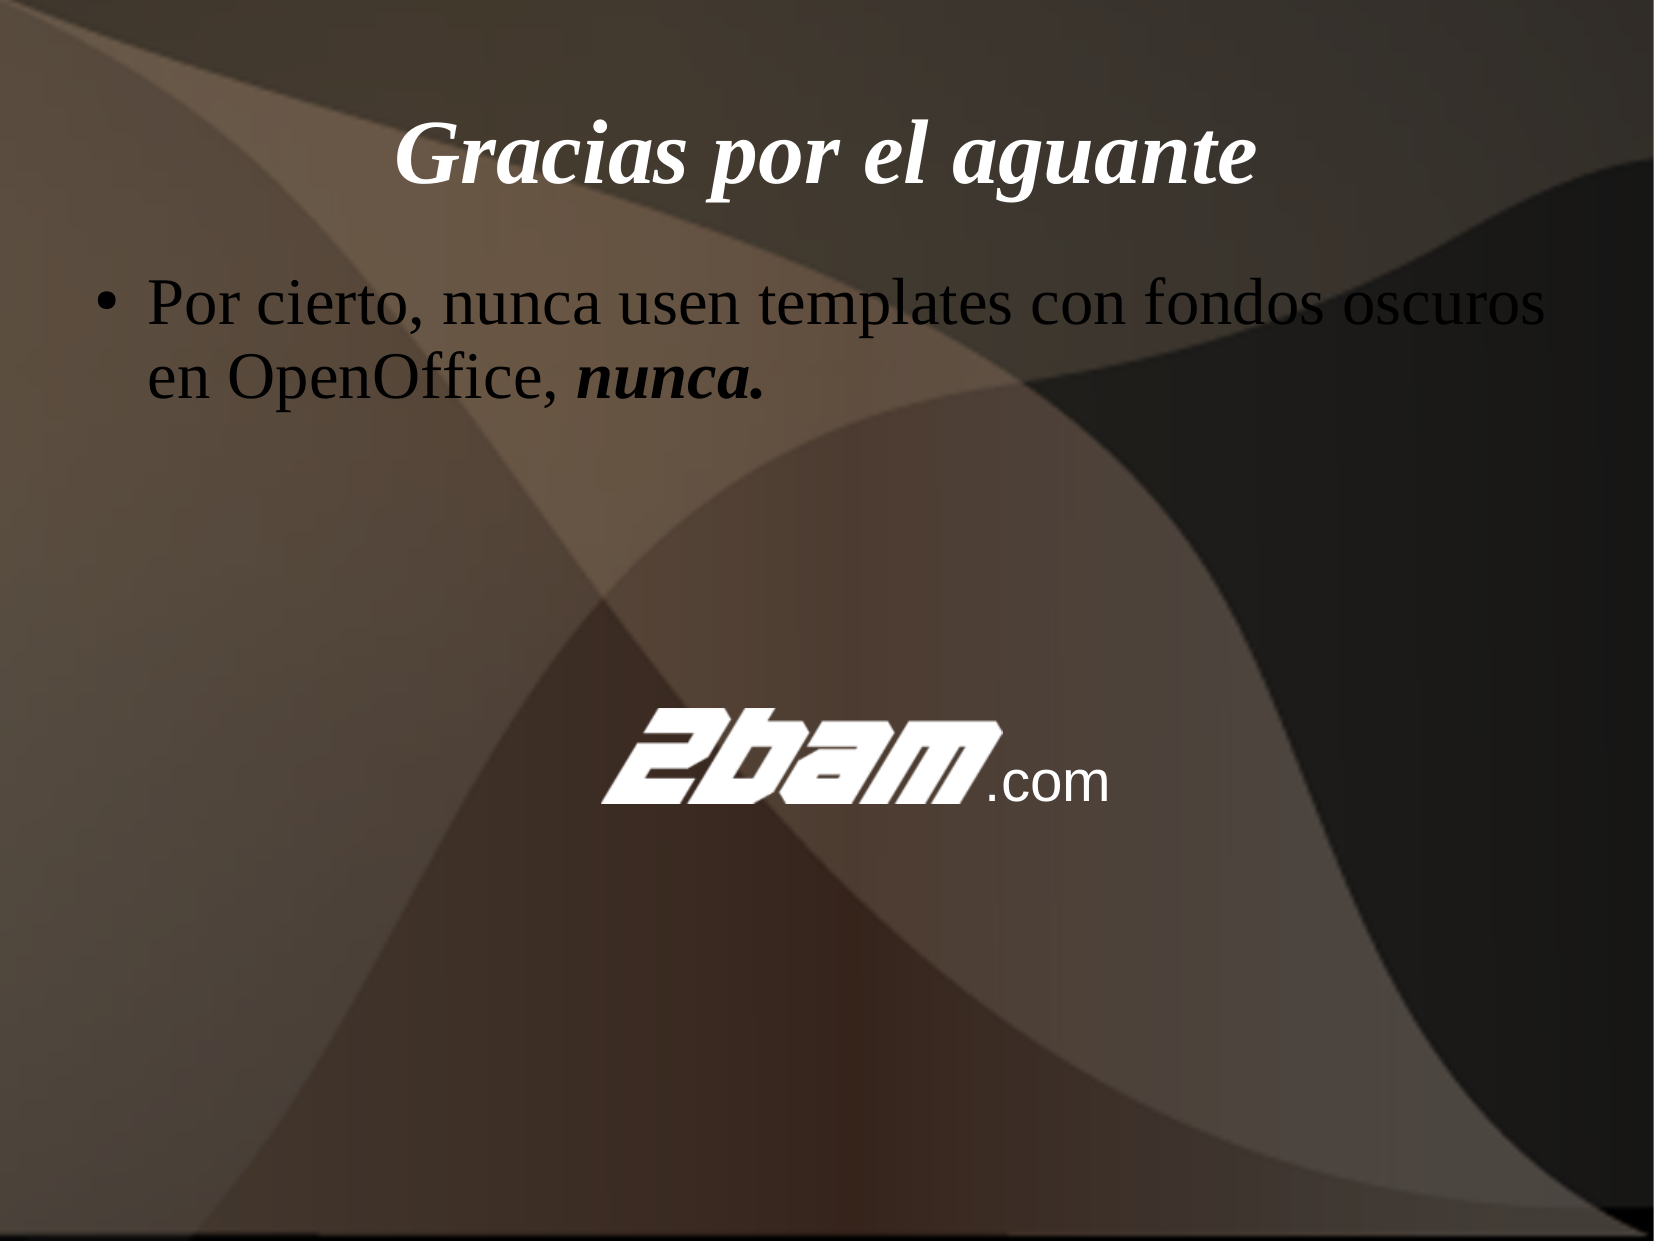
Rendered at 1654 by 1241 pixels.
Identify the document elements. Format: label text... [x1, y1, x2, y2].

title Gracias por el aguante [82, 49, 1571, 257]
text_box .com [915, 741, 1182, 822]
picture [0, 0, 1654, 1241]
list Por cierto, nunca usen templates con fondos oscuros en OpenOffice, nunca. [76, 265, 1565, 414]
